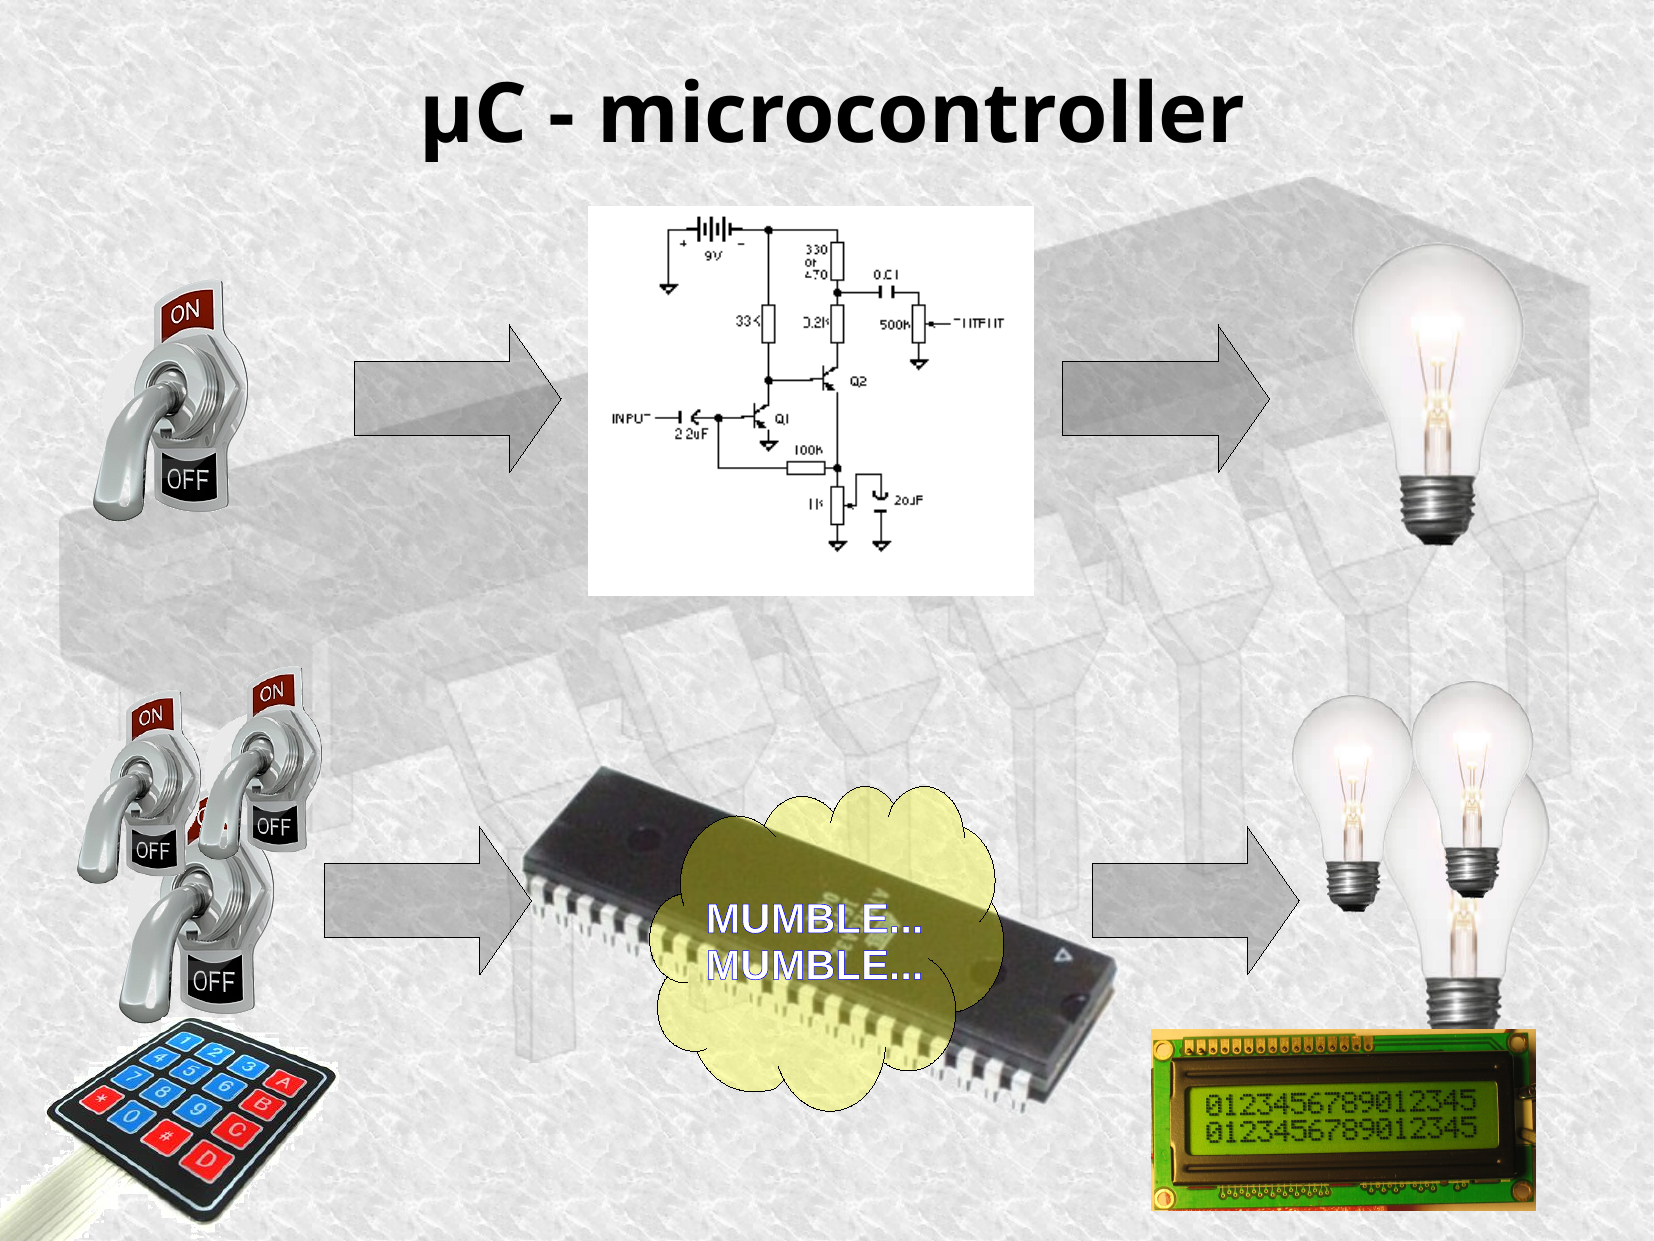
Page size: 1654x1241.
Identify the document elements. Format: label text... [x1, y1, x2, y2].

text_box [351, 826, 532, 975]
text_box MUMBLE... MUMBLE... [649, 786, 1004, 1112]
text_box [1062, 324, 1270, 473]
title µC - microcontroller [88, 14, 1577, 207]
picture [0, 0, 1654, 1241]
text_box [1092, 863, 1289, 975]
text_box [354, 324, 562, 473]
